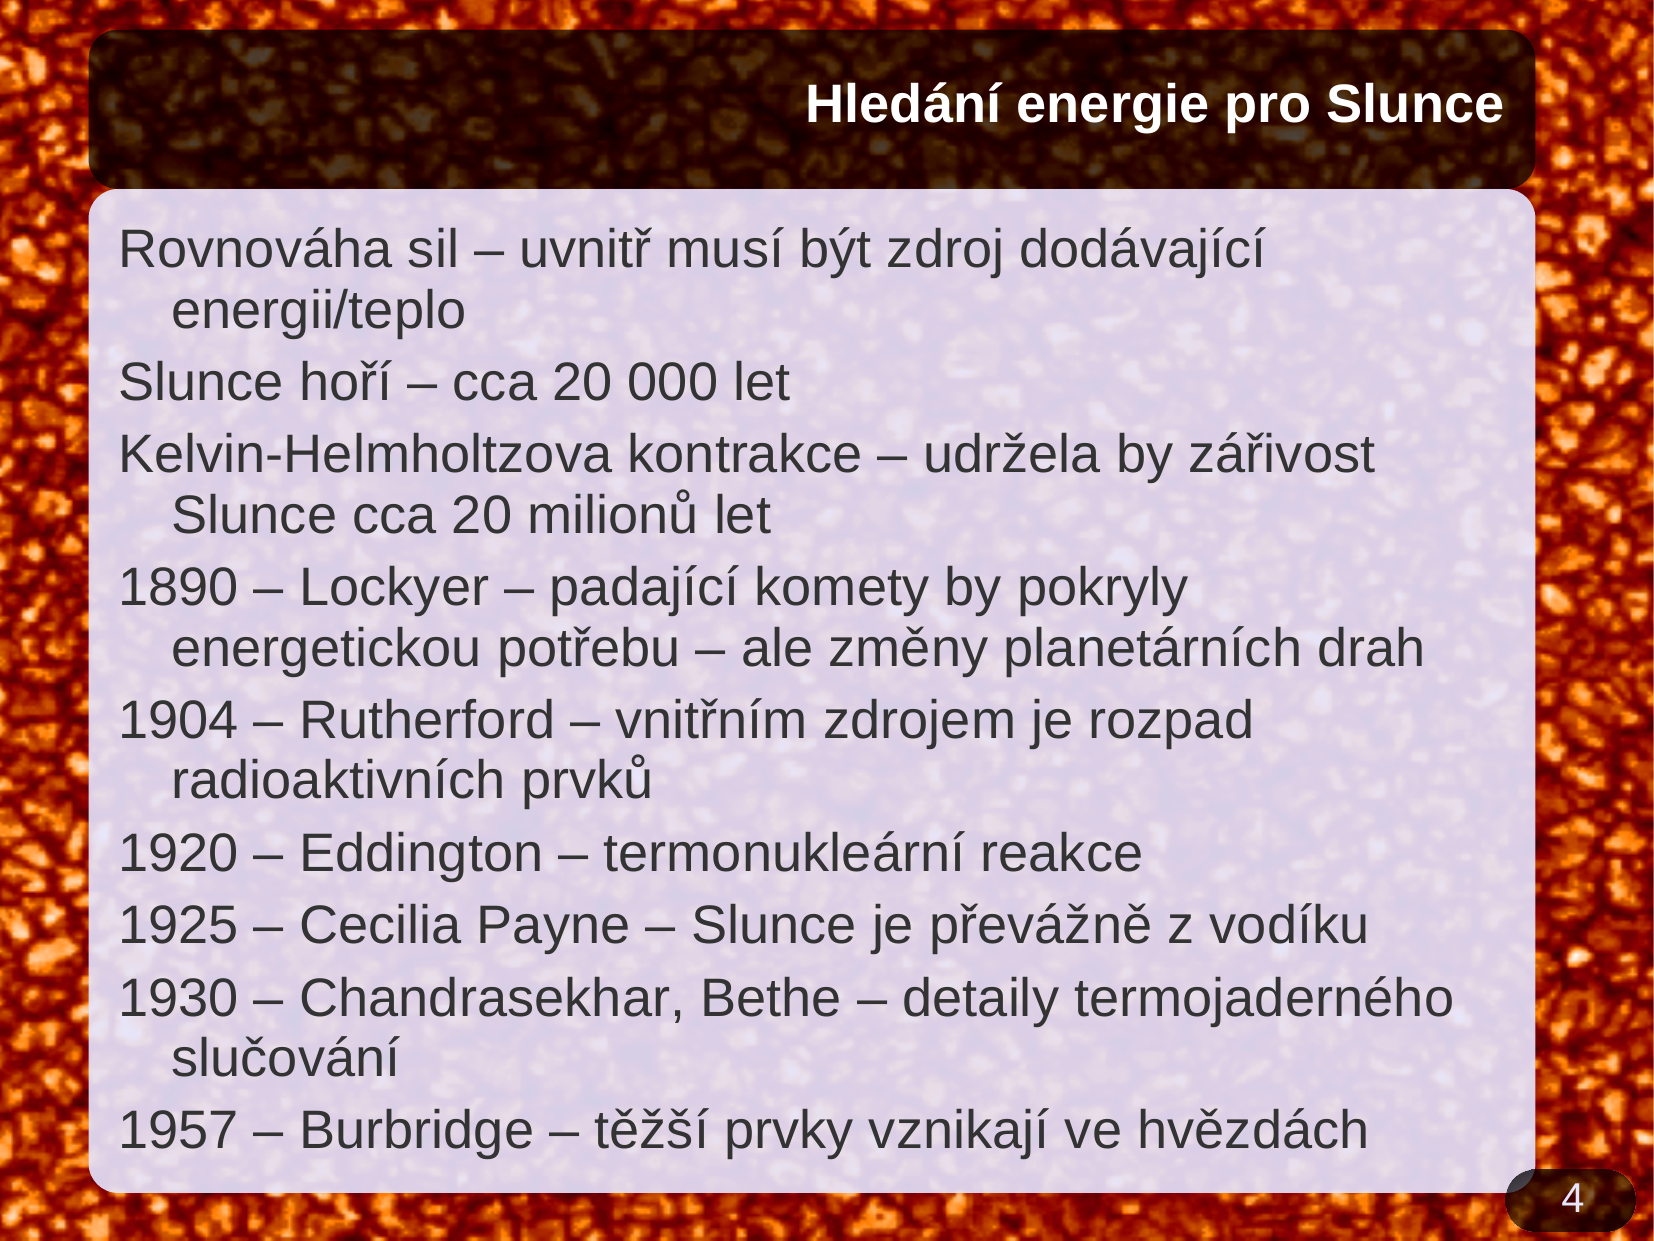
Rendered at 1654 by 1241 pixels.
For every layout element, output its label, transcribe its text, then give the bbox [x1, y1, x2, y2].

title Hledání energie pro Slunce [118, 59, 1506, 148]
list Rovnováha sil – uvnitř musí být zdroj dodávající energii/teplo Slunce hoří – cca 20 000 let Kelvin-Helmholtzova kontrakce – udržela by zářivost Slunce cca 20 milionů let 1890 – Lockyer – padající komety by pokryly energetickou potřebu – ale změny planetárních drah 1904 – Rutherford – vnitřním zdrojem je rozpad radioaktivních prvků 1920 – Eddington – termonukleární reakce 1925 – Cecilia Payne – Slunce je převážně z vodíku 1930 – Chandrasekhar, Bethe – detaily termojaderného slučování 1957 – Burbridge – těžší prvky vznikají ve hvězdách [118, 218, 1477, 1164]
picture [0, 0, 1654, 1241]
